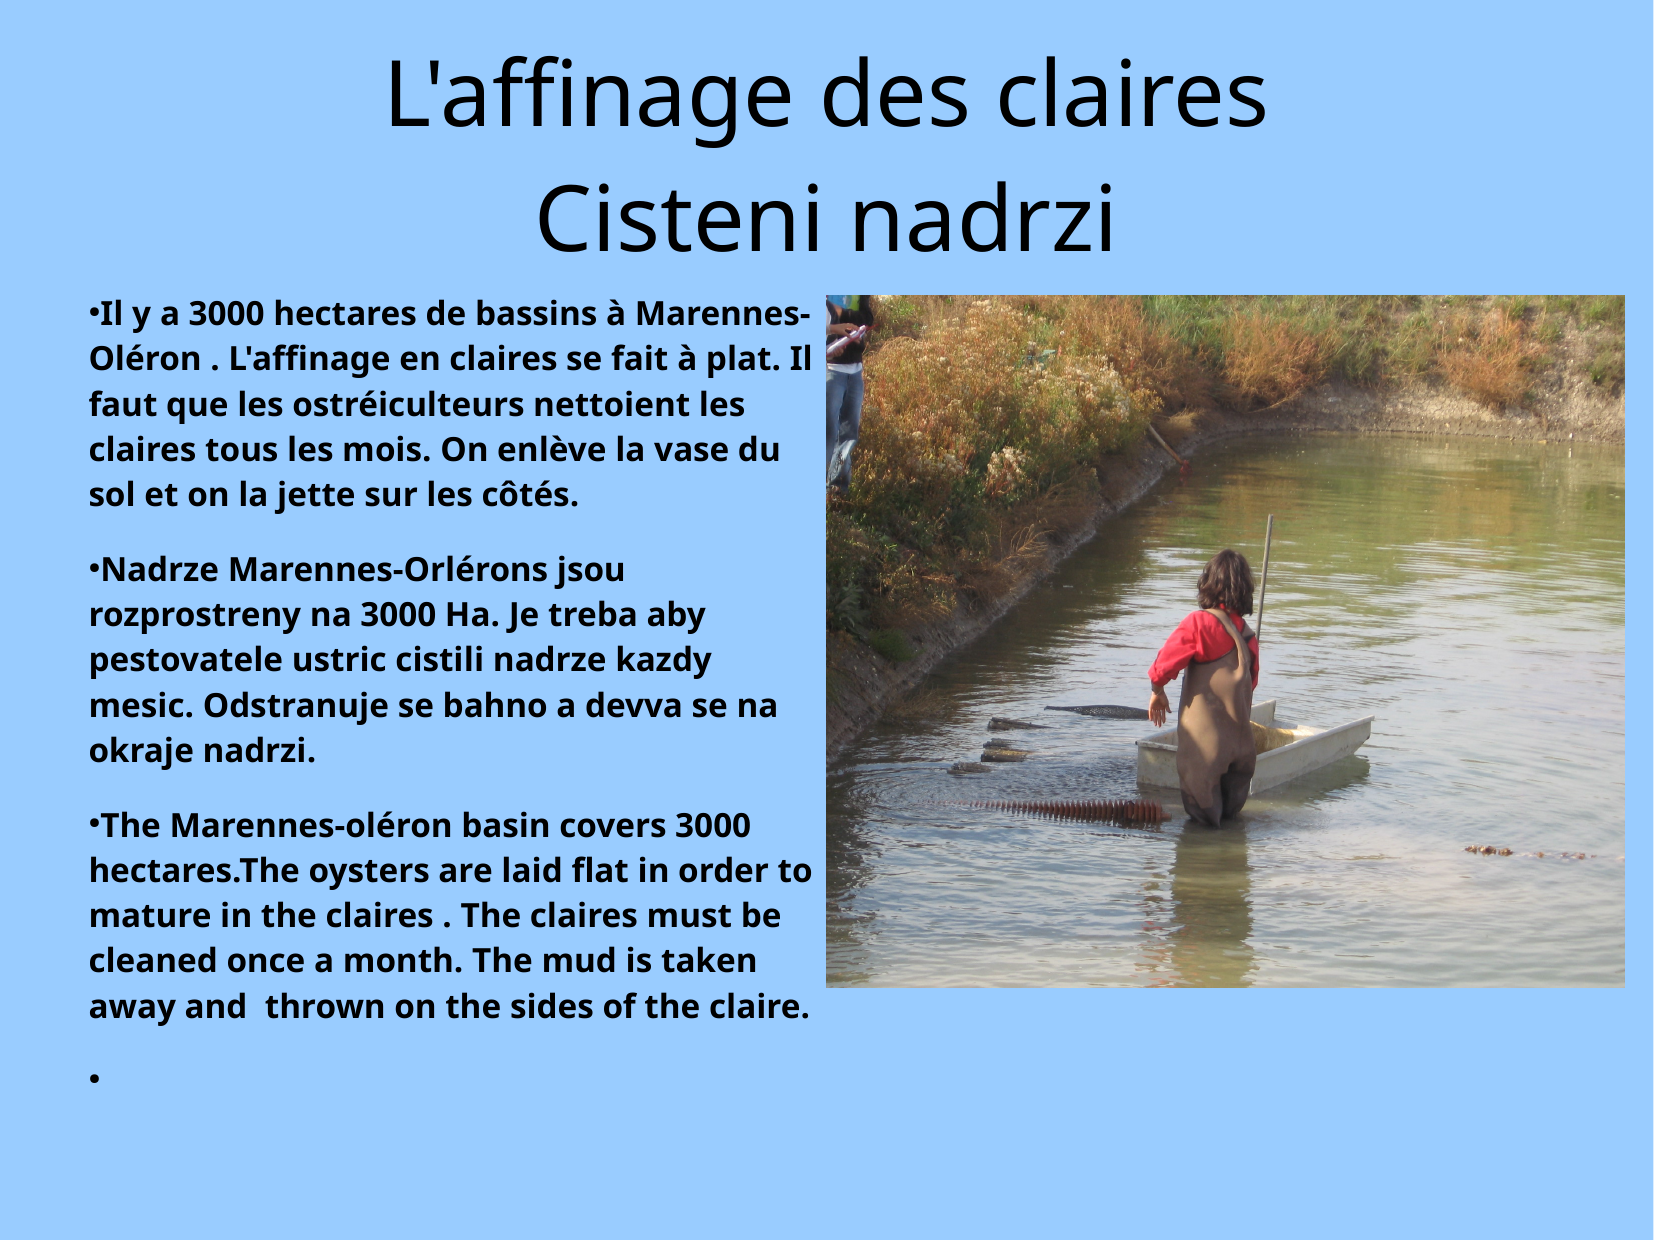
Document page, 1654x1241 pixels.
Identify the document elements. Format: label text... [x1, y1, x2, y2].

title L'affinage des claires Cisteni nadrzi [82, 25, 1571, 281]
list Il y a 3000 hectares de bassins à Marennes-Oléron . L'affinage en claires se fait à plat. Il faut que les ostréiculteurs nettoient les claires tous les mois. On enlève la vase du sol et on la jette sur les côtés. Nadrze Marennes-Orlérons jsou rozprostreny na 3000 Ha. Je treba aby pestovatele ustric cistili nadrze kazdy mesic. Odstranuje se bahno a devva se na okraje nadrzi. The Marennes-oléron basin covers 3000 hectares.The oysters are laid flat in order to mature in the claires . The claires must be cleaned once a month. The mud is taken away and thrown on the sides of the claire. [88, 290, 815, 1216]
picture [826, 295, 1625, 988]
